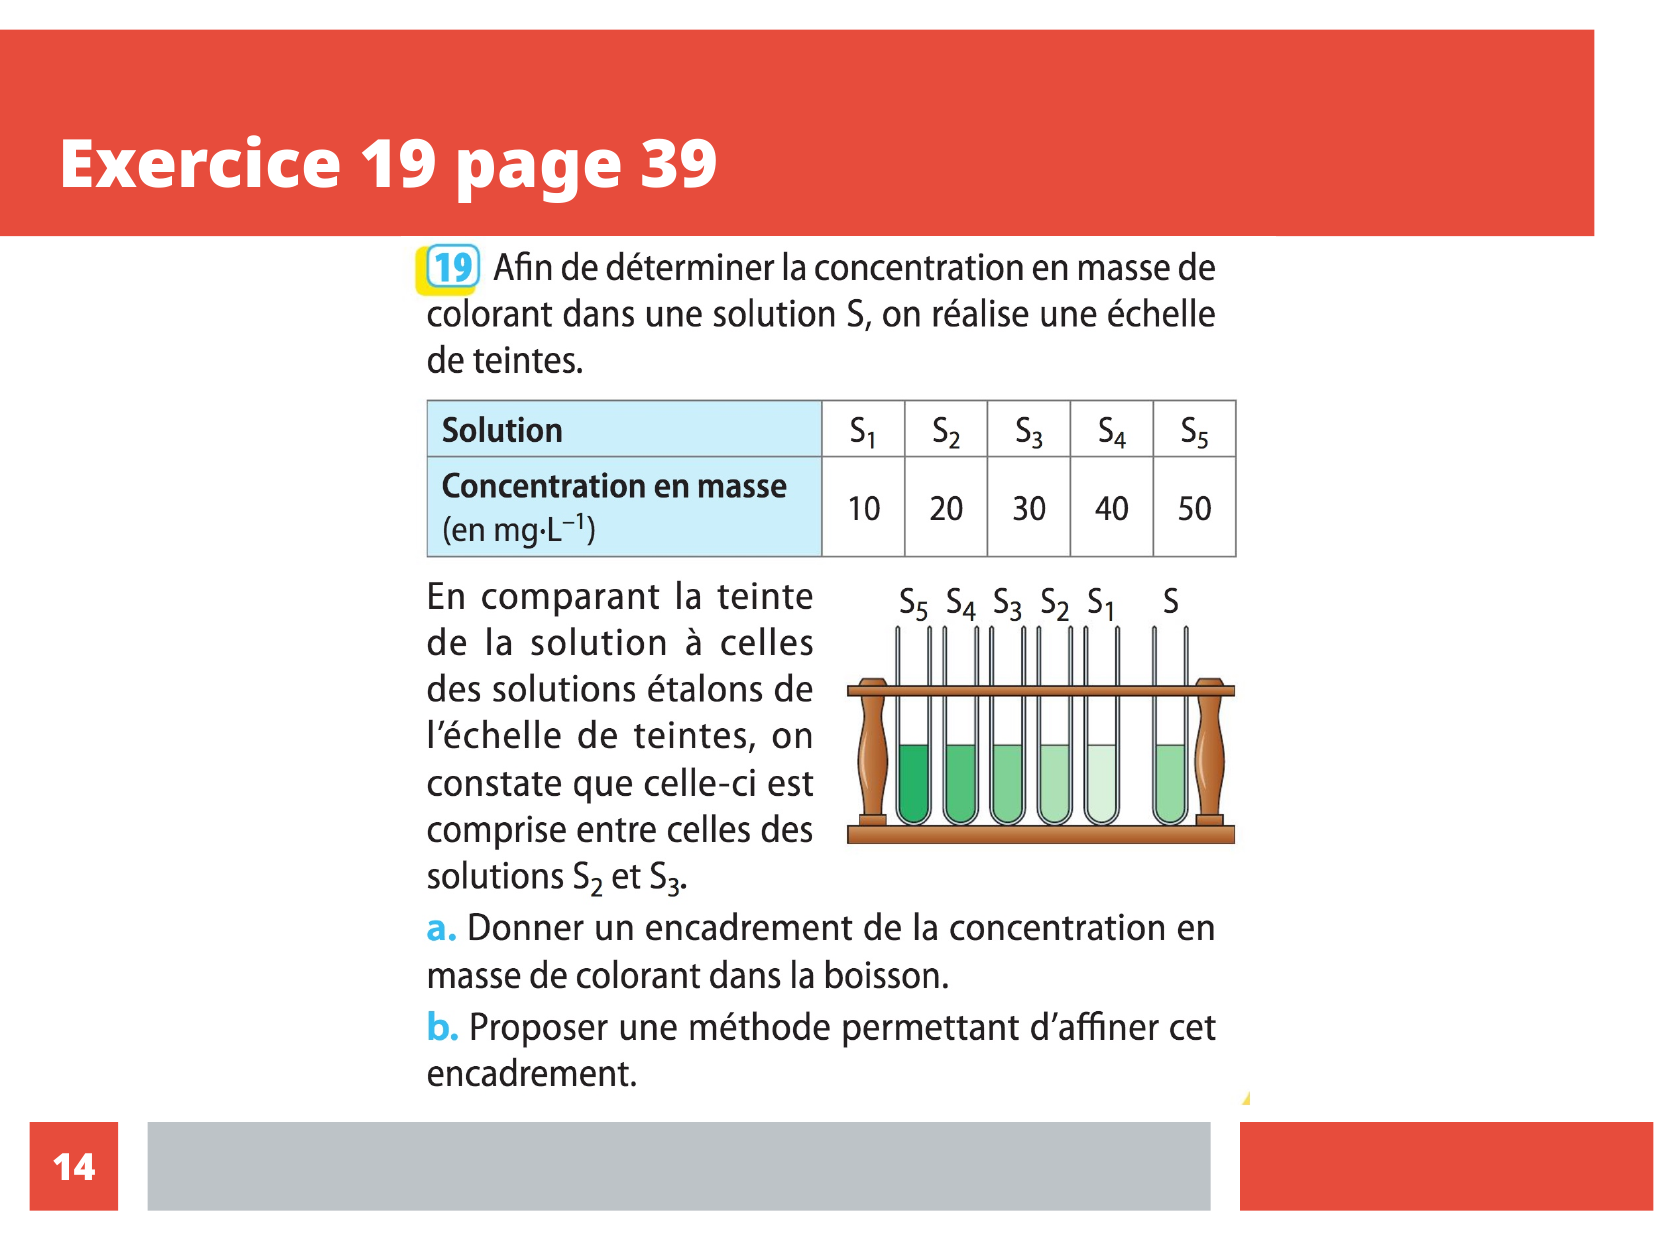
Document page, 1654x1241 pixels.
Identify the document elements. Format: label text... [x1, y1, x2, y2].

picture [401, 236, 1276, 1107]
title Exercice 19 page 39 [59, 59, 1595, 207]
